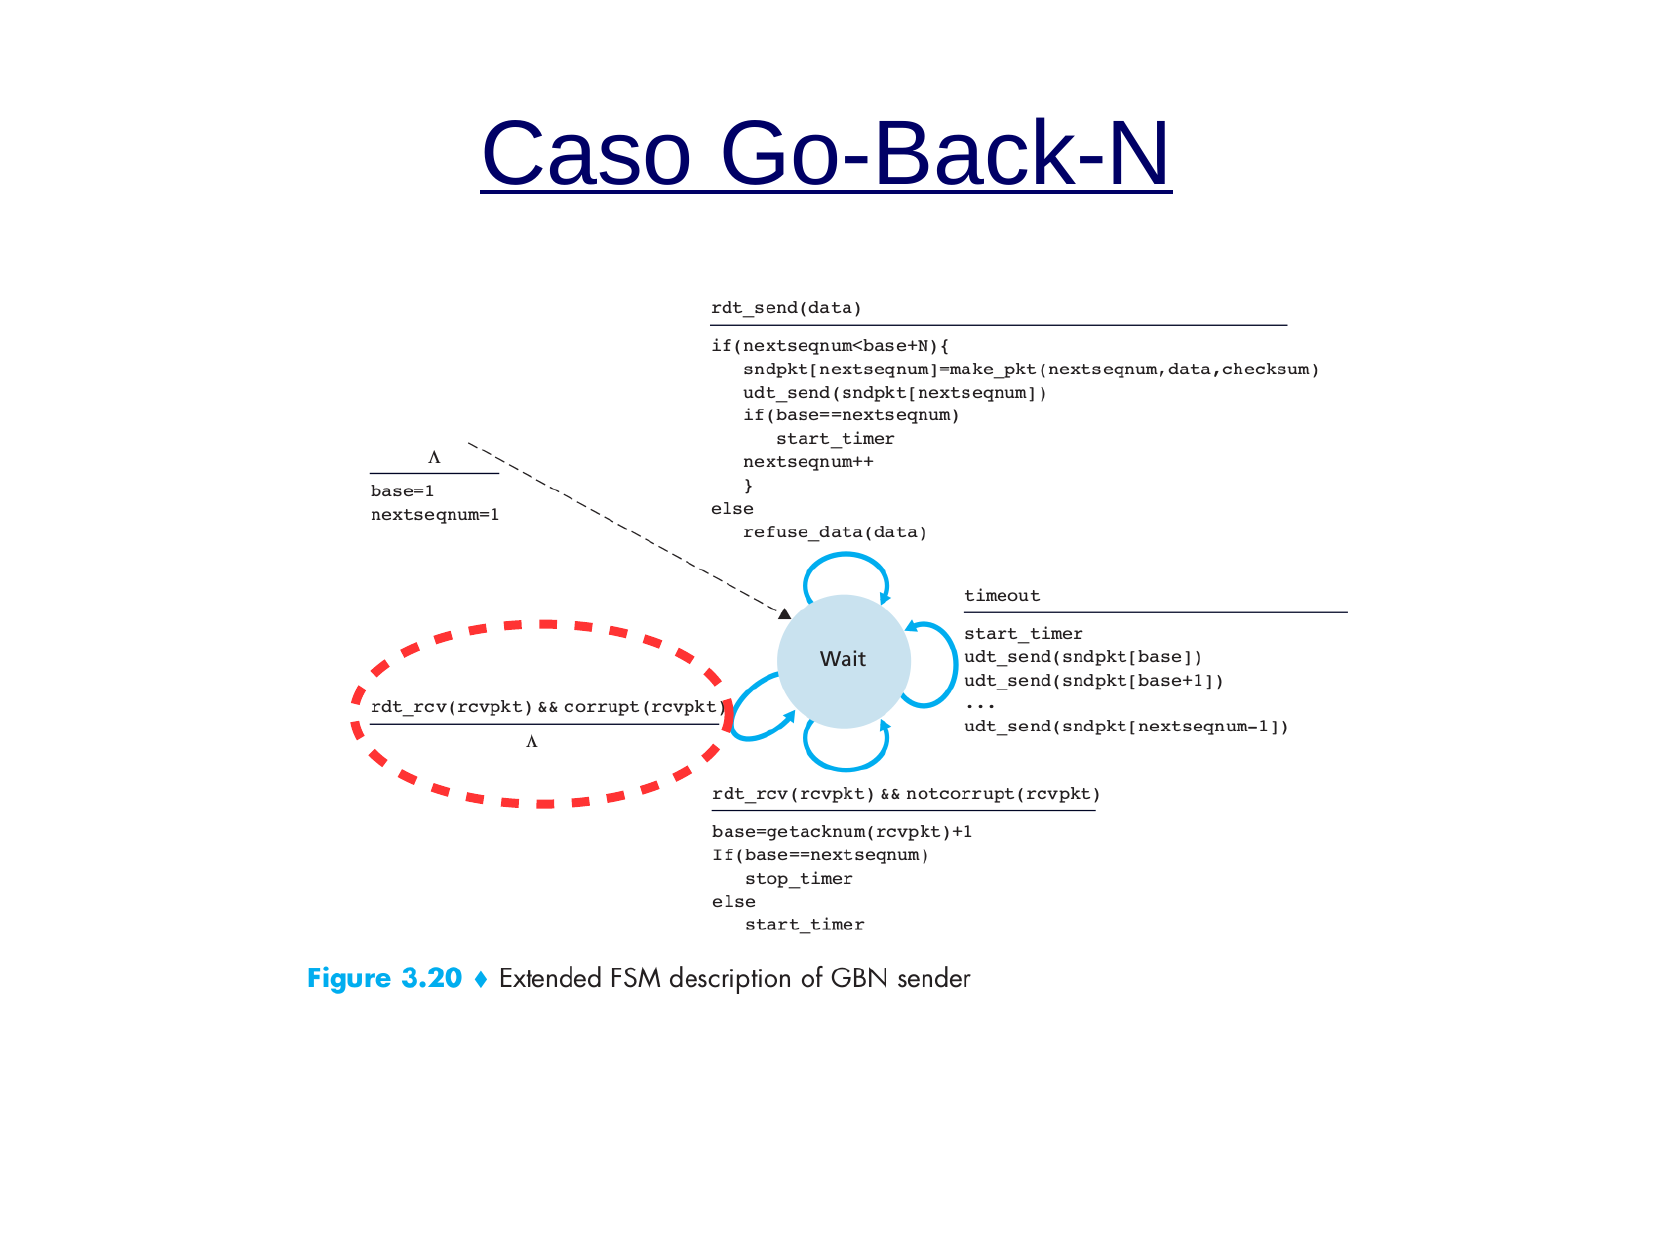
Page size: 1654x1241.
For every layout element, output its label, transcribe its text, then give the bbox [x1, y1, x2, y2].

picture [296, 290, 1357, 1010]
title Caso Go-Back-N [82, 49, 1571, 257]
